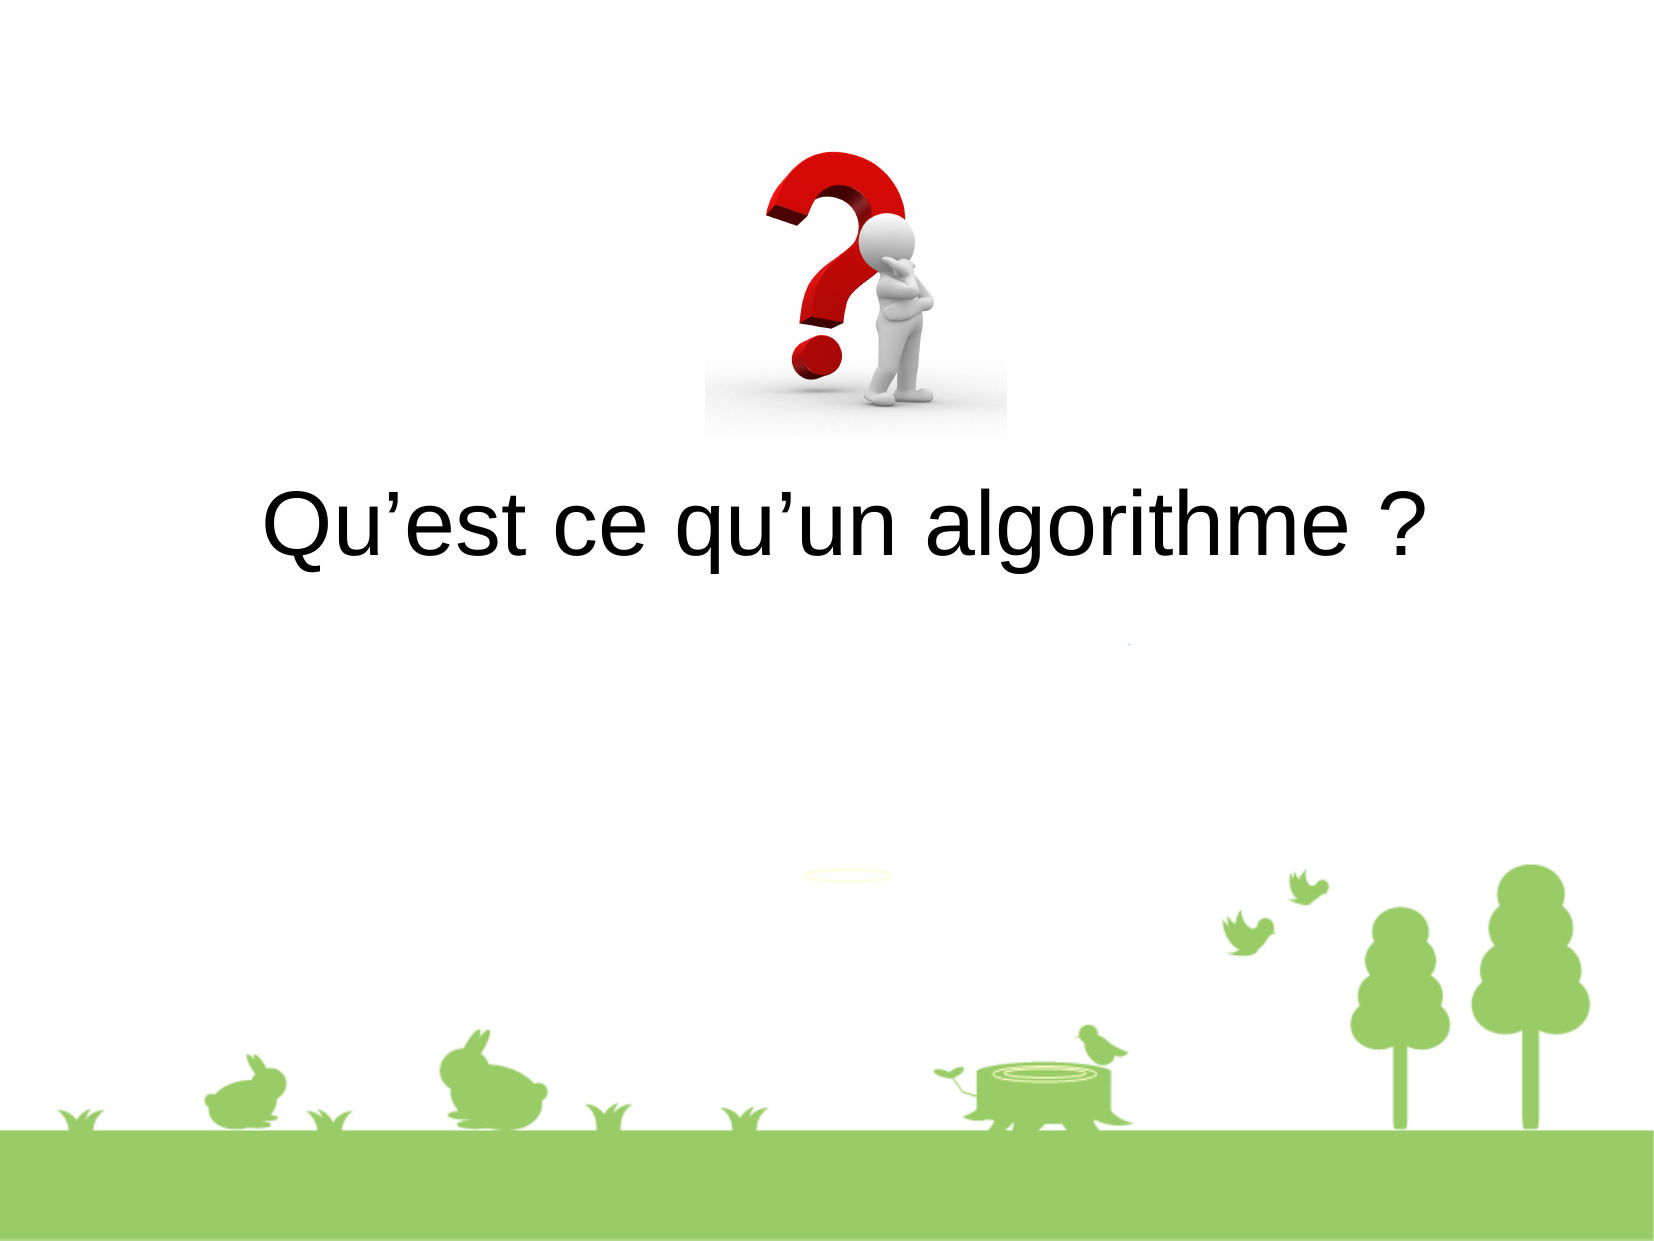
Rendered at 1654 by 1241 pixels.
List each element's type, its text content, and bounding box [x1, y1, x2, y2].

title Qu’est ce qu’un algorithme ? [101, 420, 1591, 628]
picture [0, 0, 1654, 1241]
